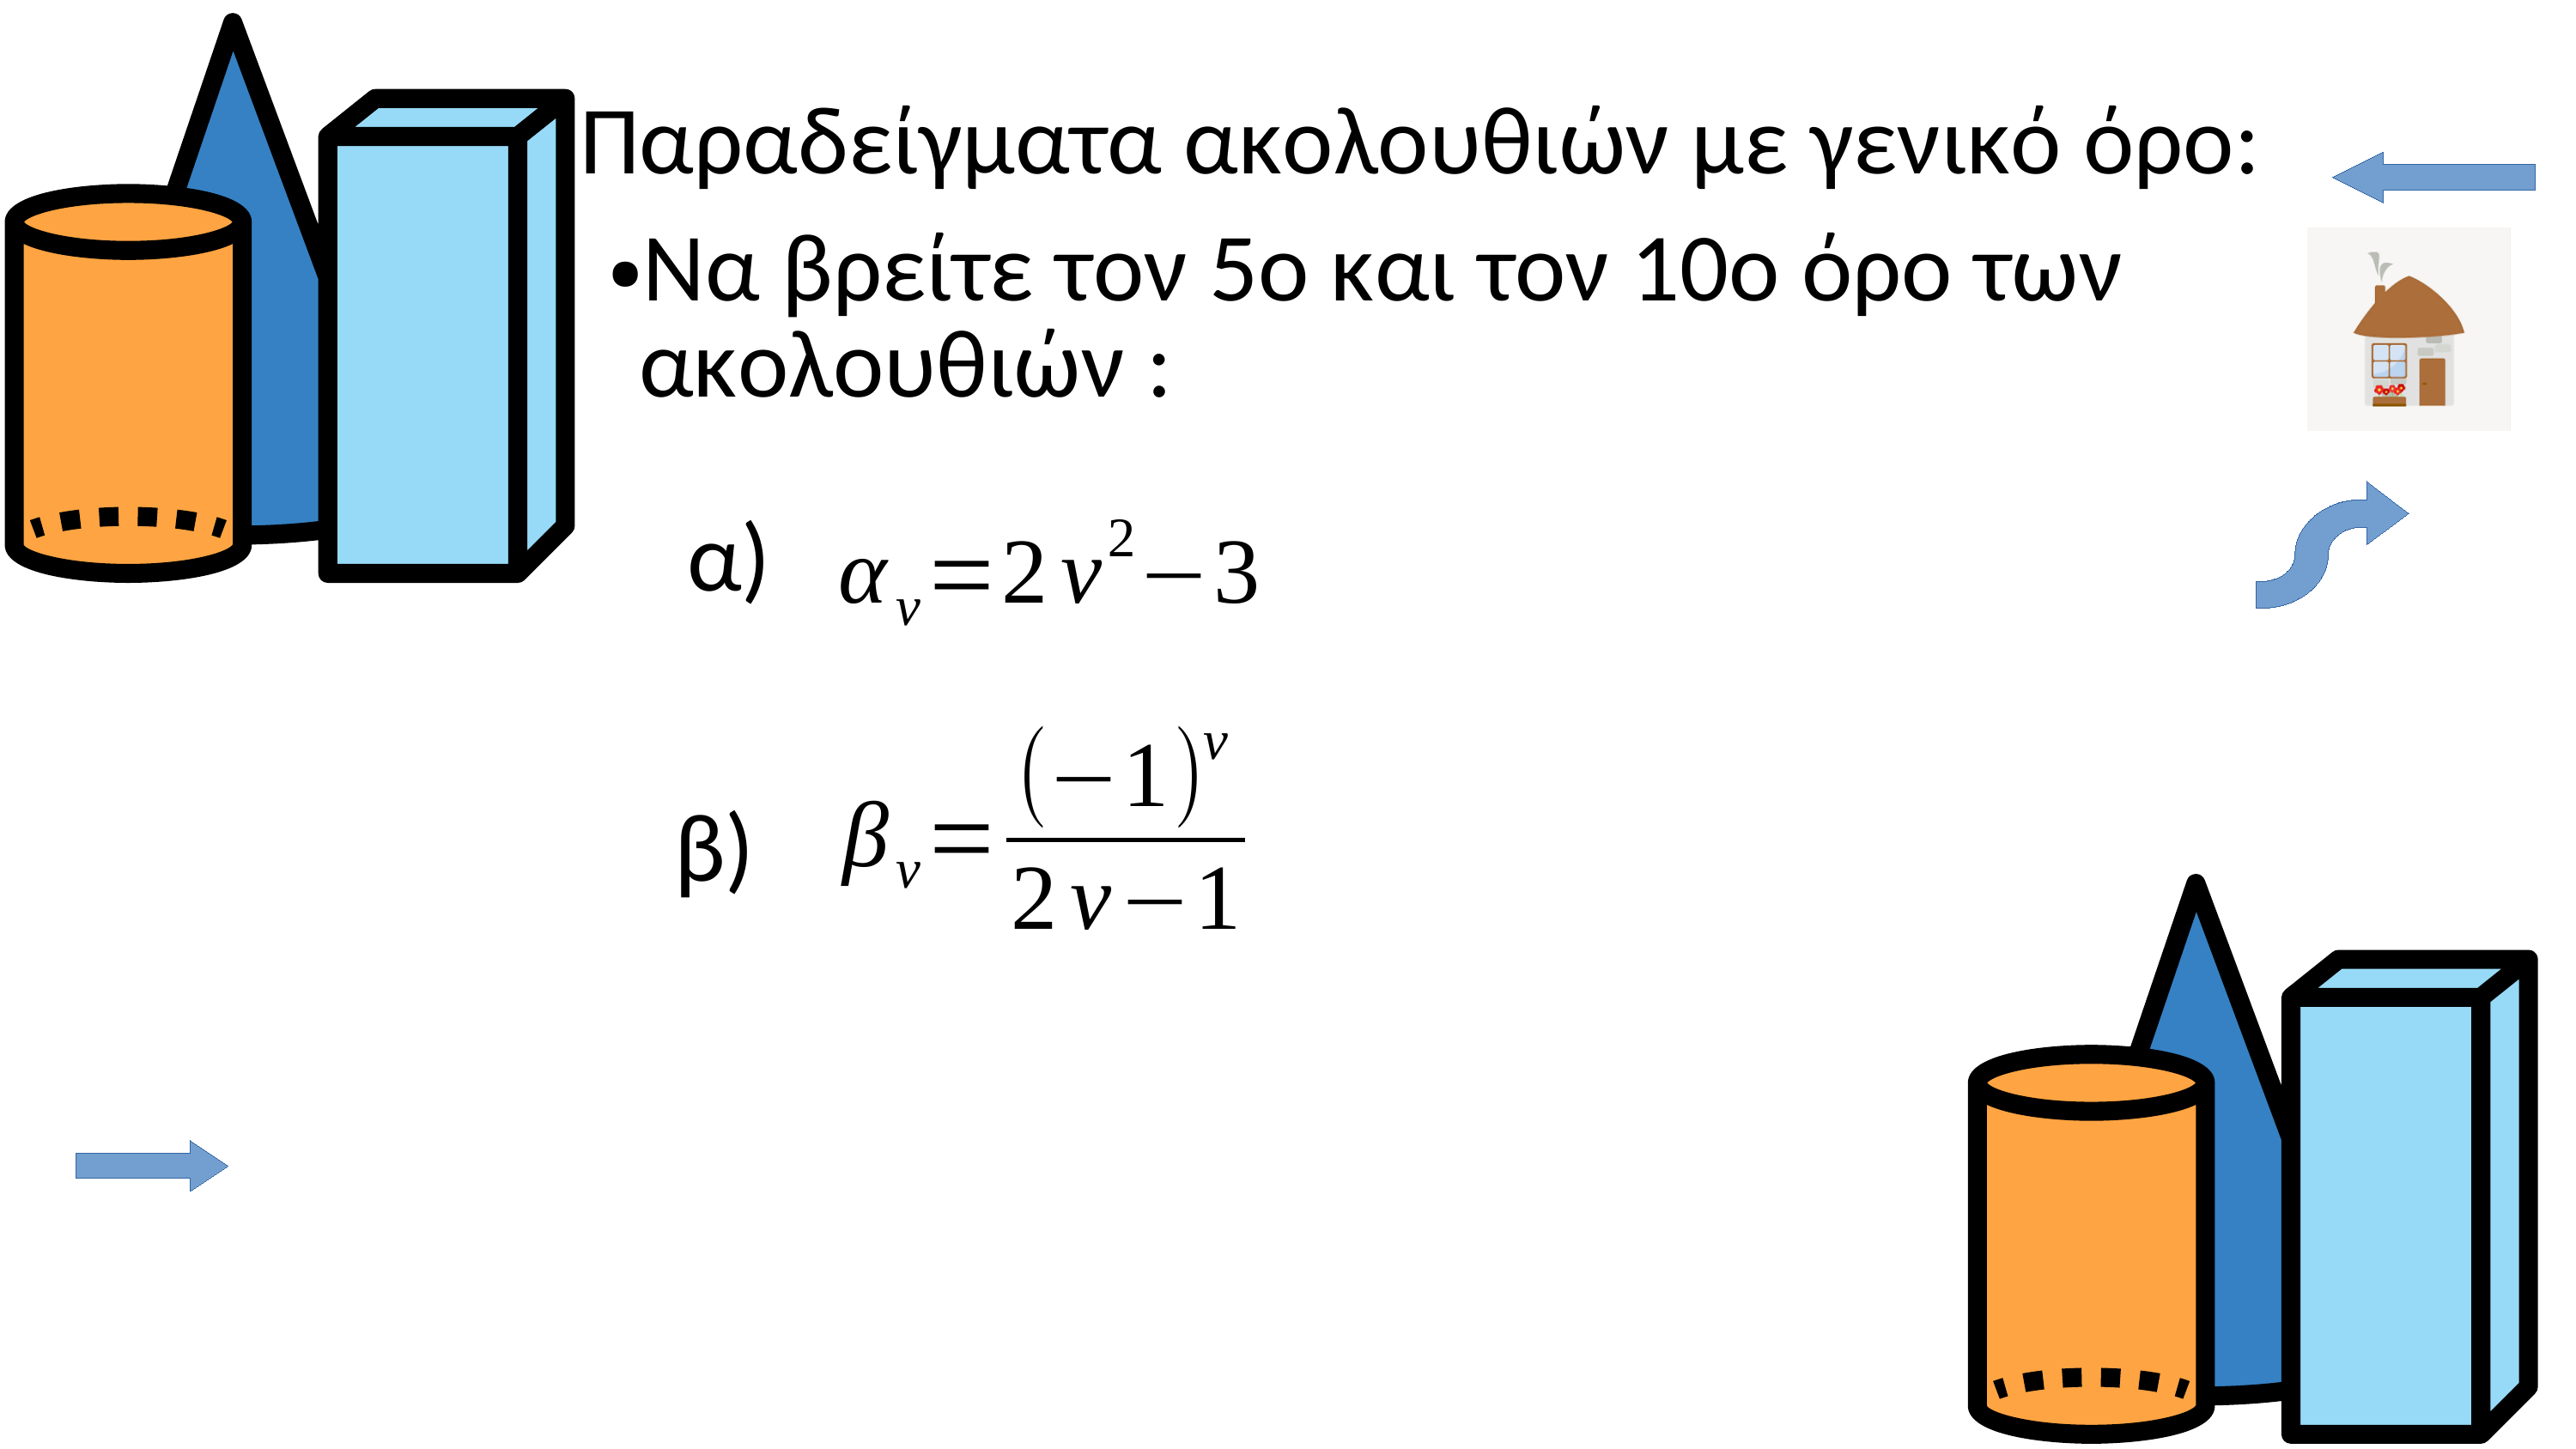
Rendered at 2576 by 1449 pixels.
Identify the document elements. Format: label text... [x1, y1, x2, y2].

chart [836, 506, 1261, 638]
text_box [76, 1140, 228, 1191]
text_box [1963, 869, 2543, 1449]
text_box [2332, 152, 2536, 203]
text_box Παραδείγματα ακολουθιών με γενικό όρο: [579, 101, 2304, 228]
text_box [2362, 481, 2409, 545]
text_box Να βρείτε τον 5ο και τον 10ο όρο των ακολουθιών : α) β) [608, 227, 2362, 938]
picture [2362, 227, 2511, 431]
chart [836, 709, 1250, 950]
text_box [0, 8, 580, 588]
